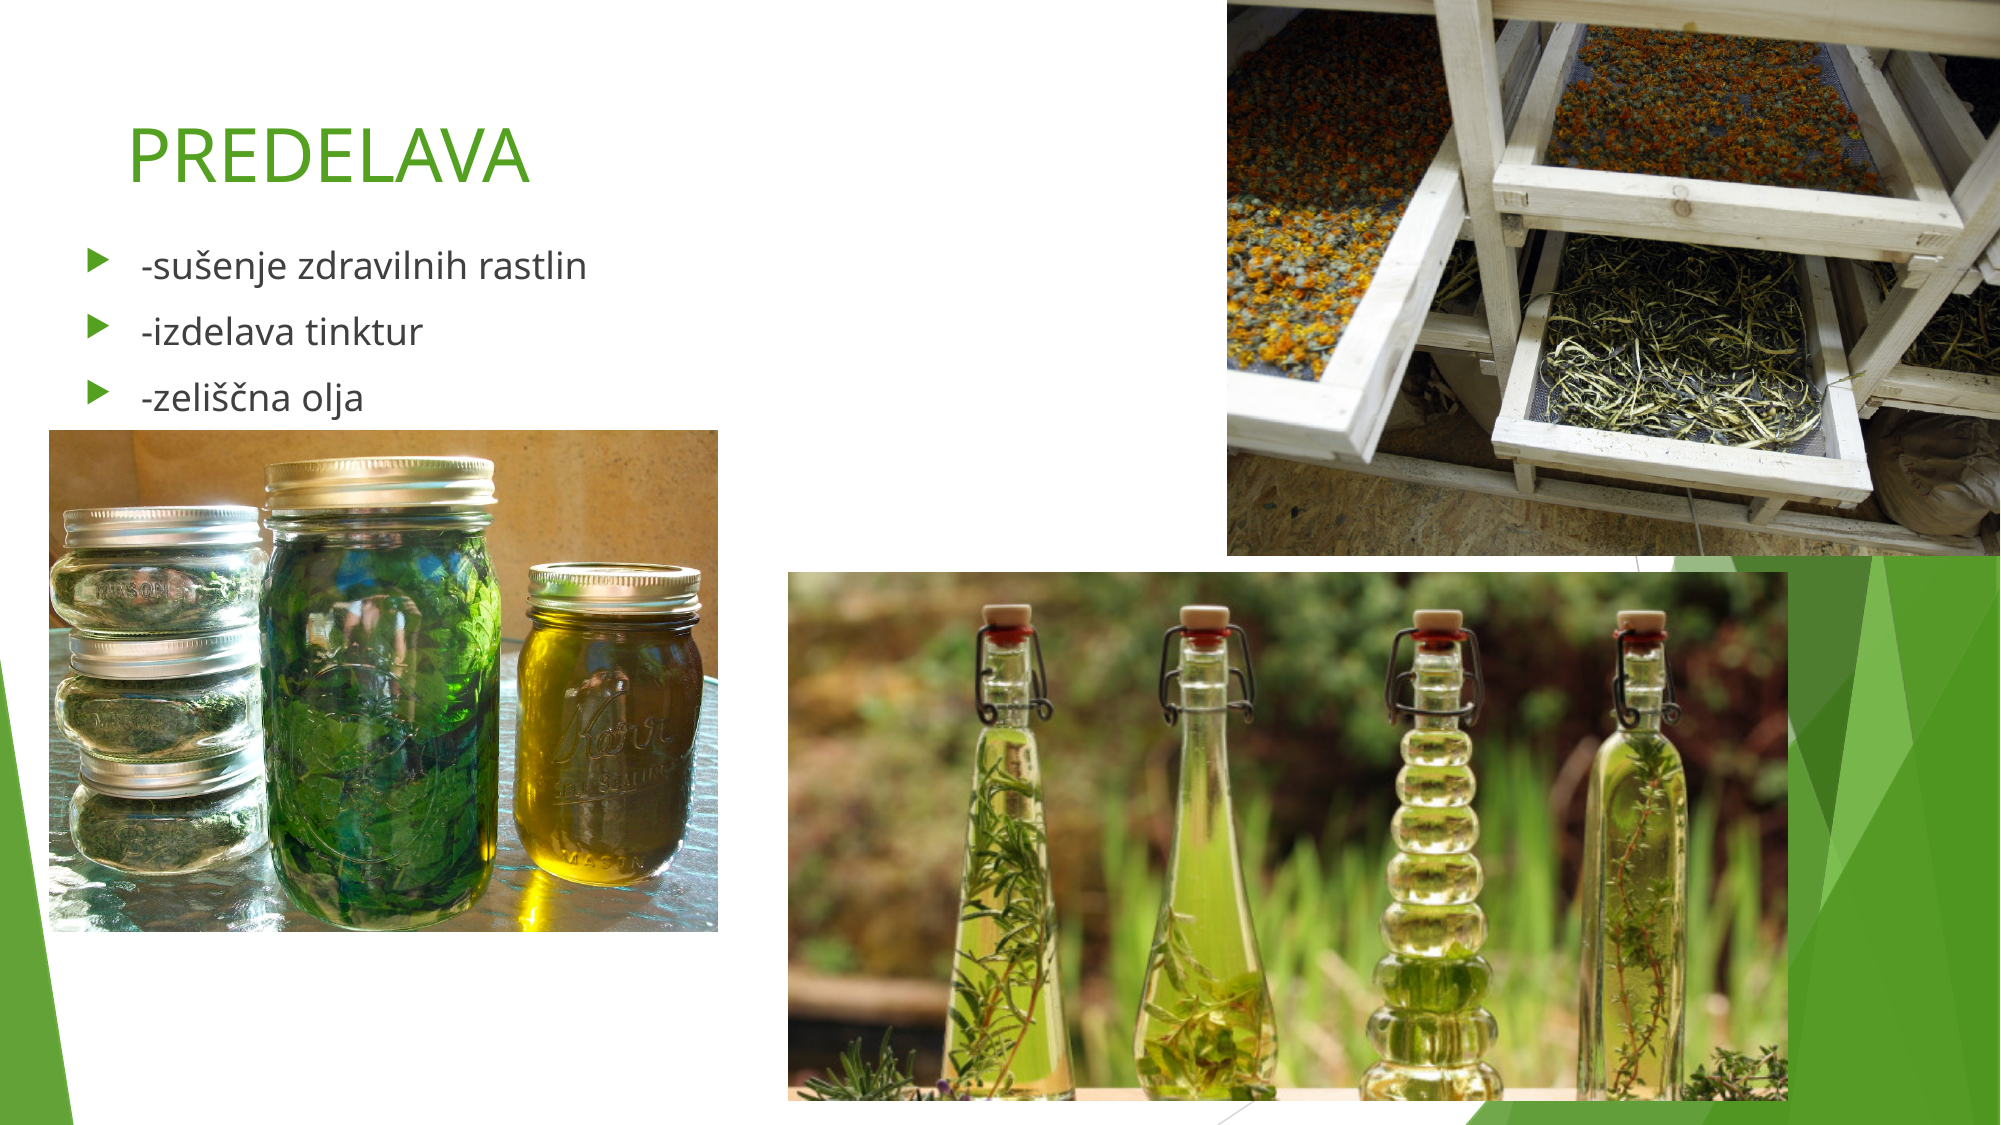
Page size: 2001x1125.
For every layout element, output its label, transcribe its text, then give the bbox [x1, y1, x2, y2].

list -sušenje zdravilnih rastlin -izdelava tinktur -zeliščna olja [69, 234, 1480, 940]
title PREDELAVA [111, 99, 1227, 234]
picture [49, 430, 718, 932]
picture [1227, 0, 2000, 556]
picture [788, 572, 1788, 1101]
